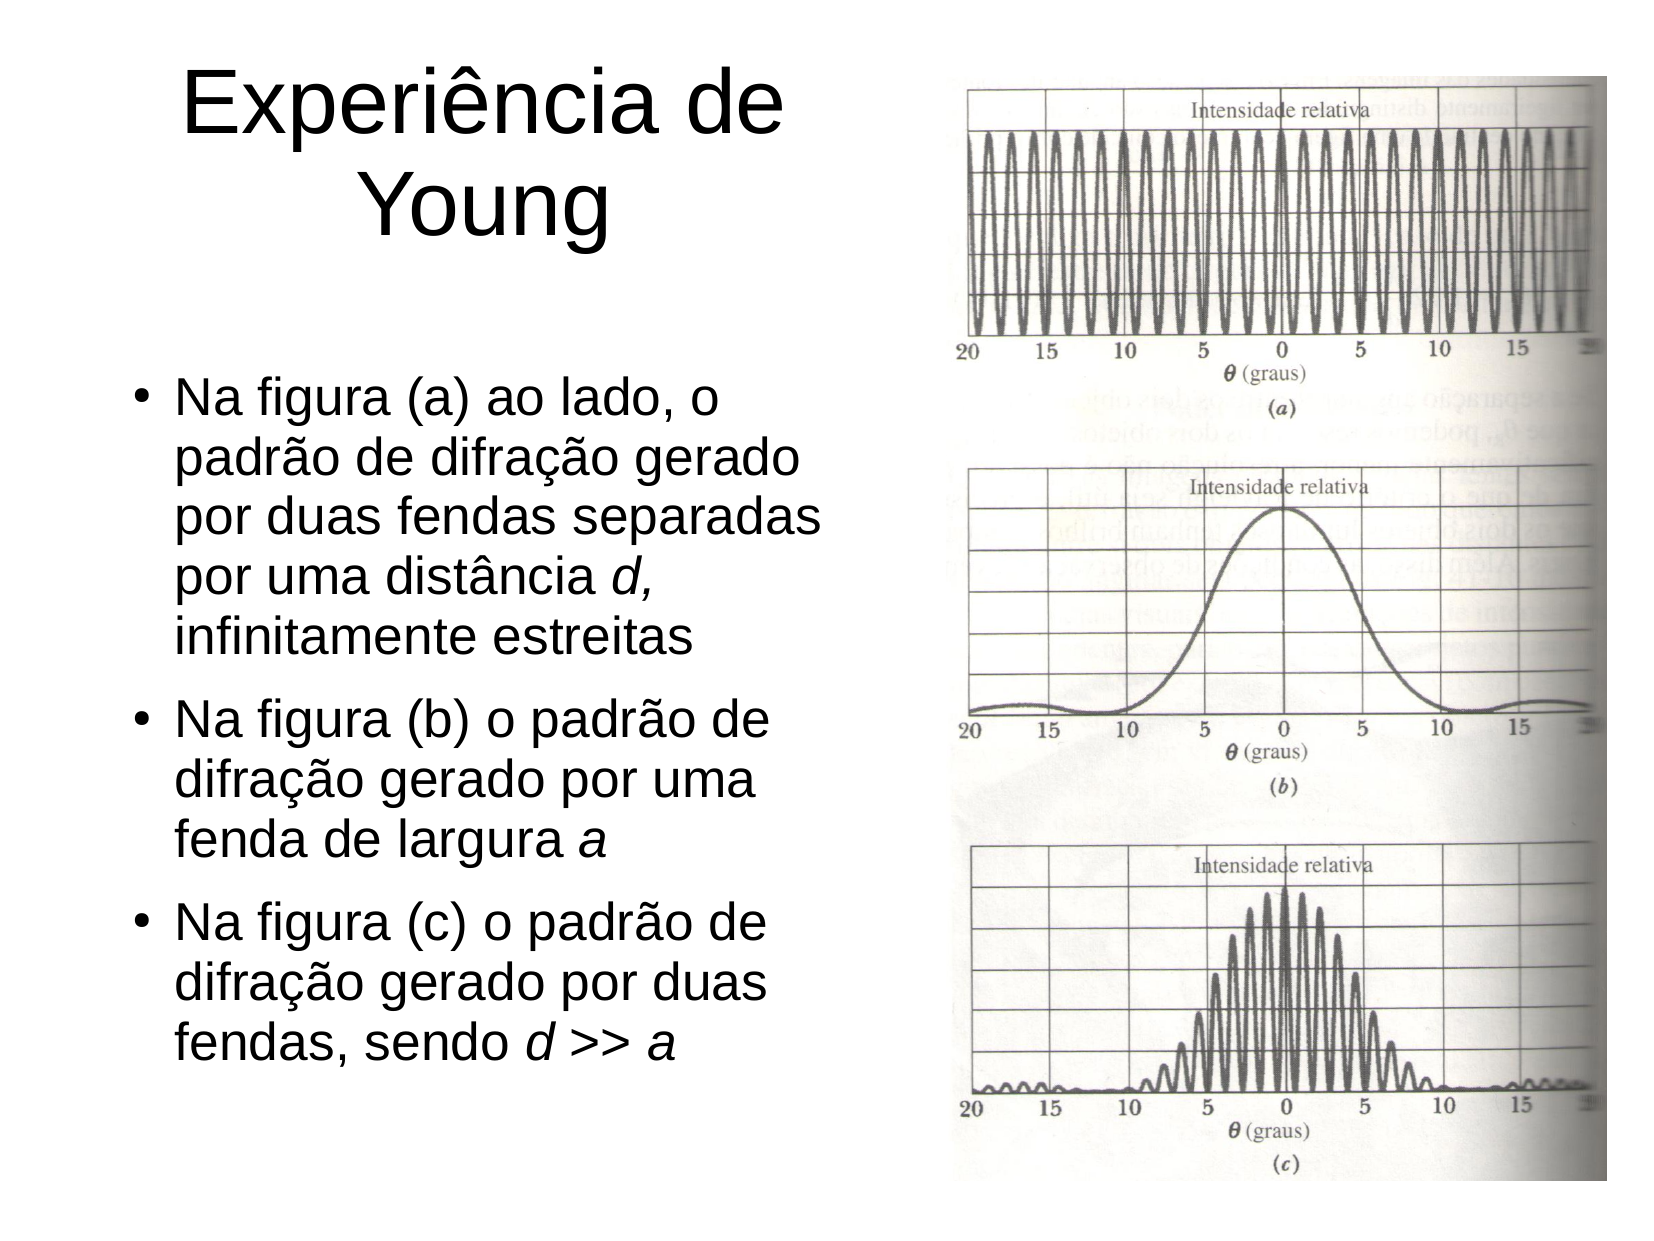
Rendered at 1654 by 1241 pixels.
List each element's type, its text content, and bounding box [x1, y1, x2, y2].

title Experiência de Young [82, 49, 886, 257]
list Na figura (a) ao lado, o padrão de difração gerado por duas fendas separadas por uma distância d, infinitamente estreitas Na figura (b) o padrão de difração gerado por uma fenda de largura a Na figura (c) o padrão de difração gerado por duas fendas, sendo d >> a [118, 366, 845, 1087]
picture [946, 76, 1607, 1181]
